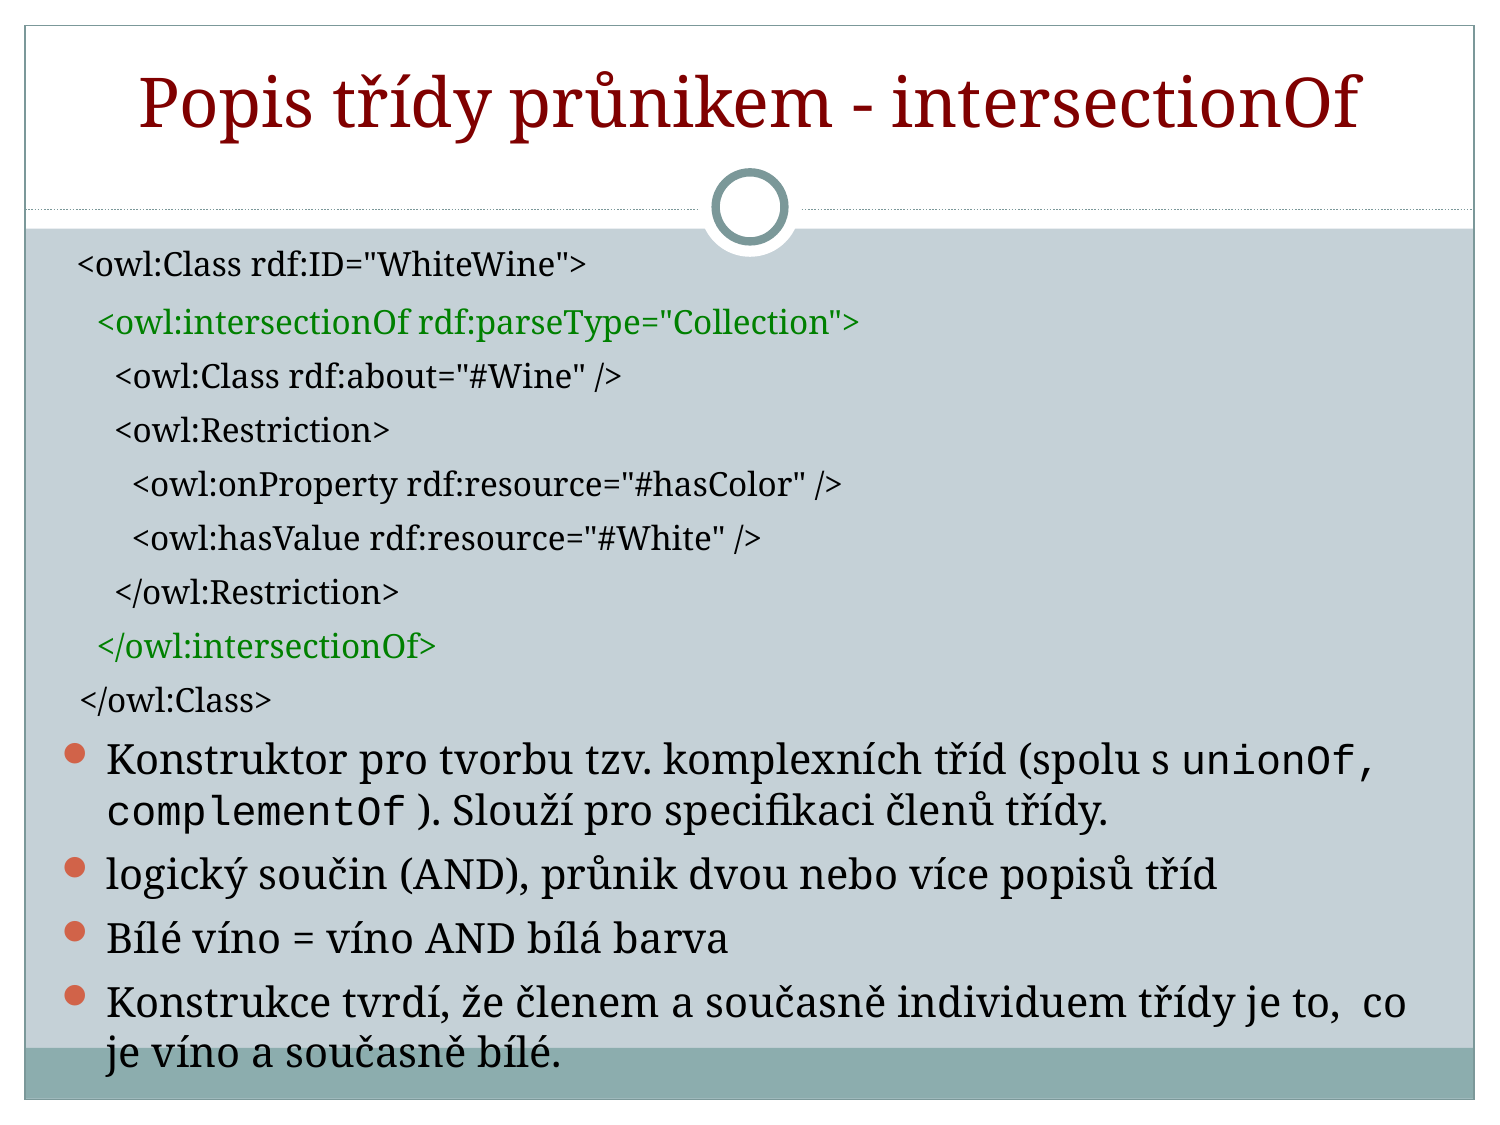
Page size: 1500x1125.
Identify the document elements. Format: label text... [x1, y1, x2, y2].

list <owl:Class rdf:ID="WhiteWine"> <owl:intersectionOf rdf:parseType="Collection"> <owl:Class rdf:about="#Wine" /> <owl:Restriction> <owl:onProperty rdf:resource="#hasColor" /> <owl:hasValue rdf:resource="#White" /> </owl:Restriction> </owl:intersectionOf> </owl:Class> Konstruktor pro tvorbu tzv. komplexních tříd (spolu s unionOf, complementOf ). Slouží pro specifikaci členů třídy. logický součin (AND), průnik dvou nebo více popisů tříd Bílé víno = víno AND bílá barva Konstrukce tvrdí, že členem a současně individuem třídy je to, co je víno a současně bílé. [46, 212, 1447, 1125]
title Popis třídy průnikem - intersectionOf [49, 37, 1450, 163]
